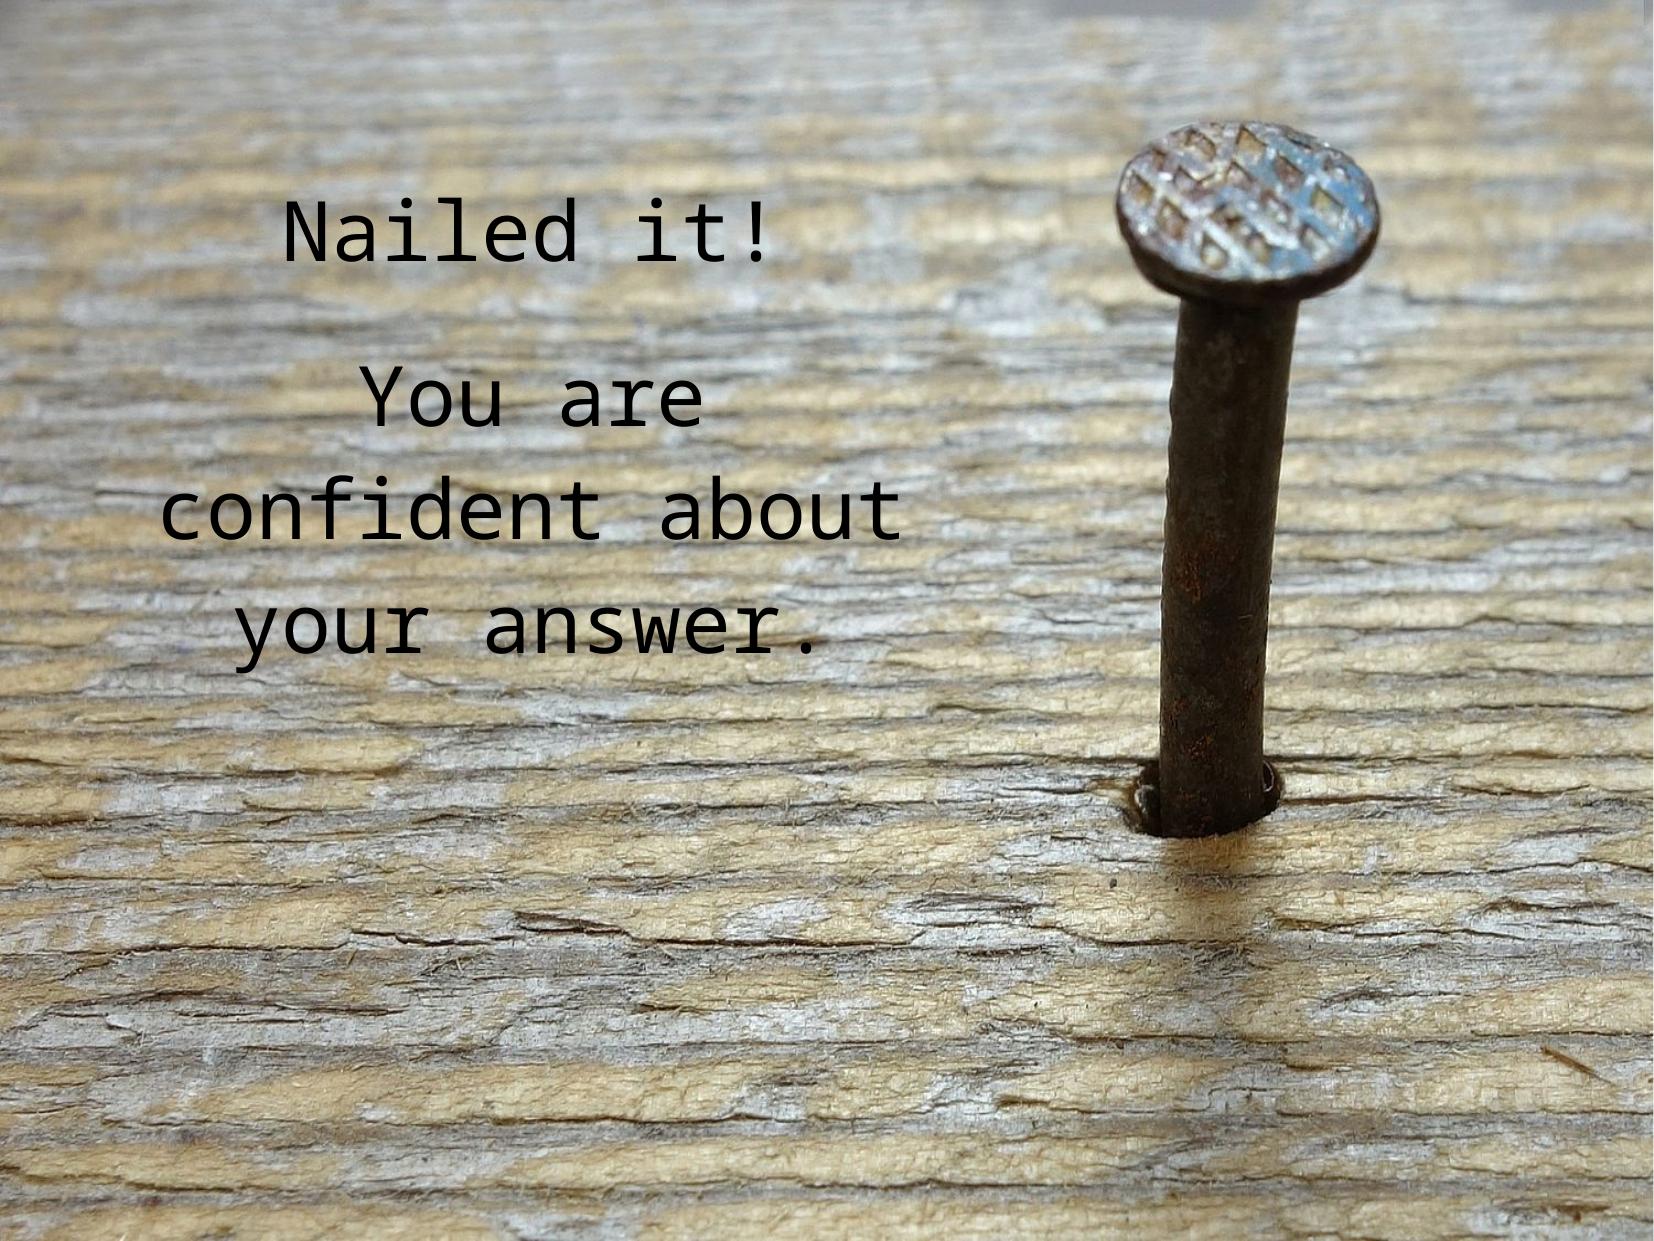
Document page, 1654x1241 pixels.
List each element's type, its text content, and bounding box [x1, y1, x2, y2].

text_box Nailed it! You are confident about your answer. [141, 165, 949, 551]
picture [0, 0, 1654, 1241]
